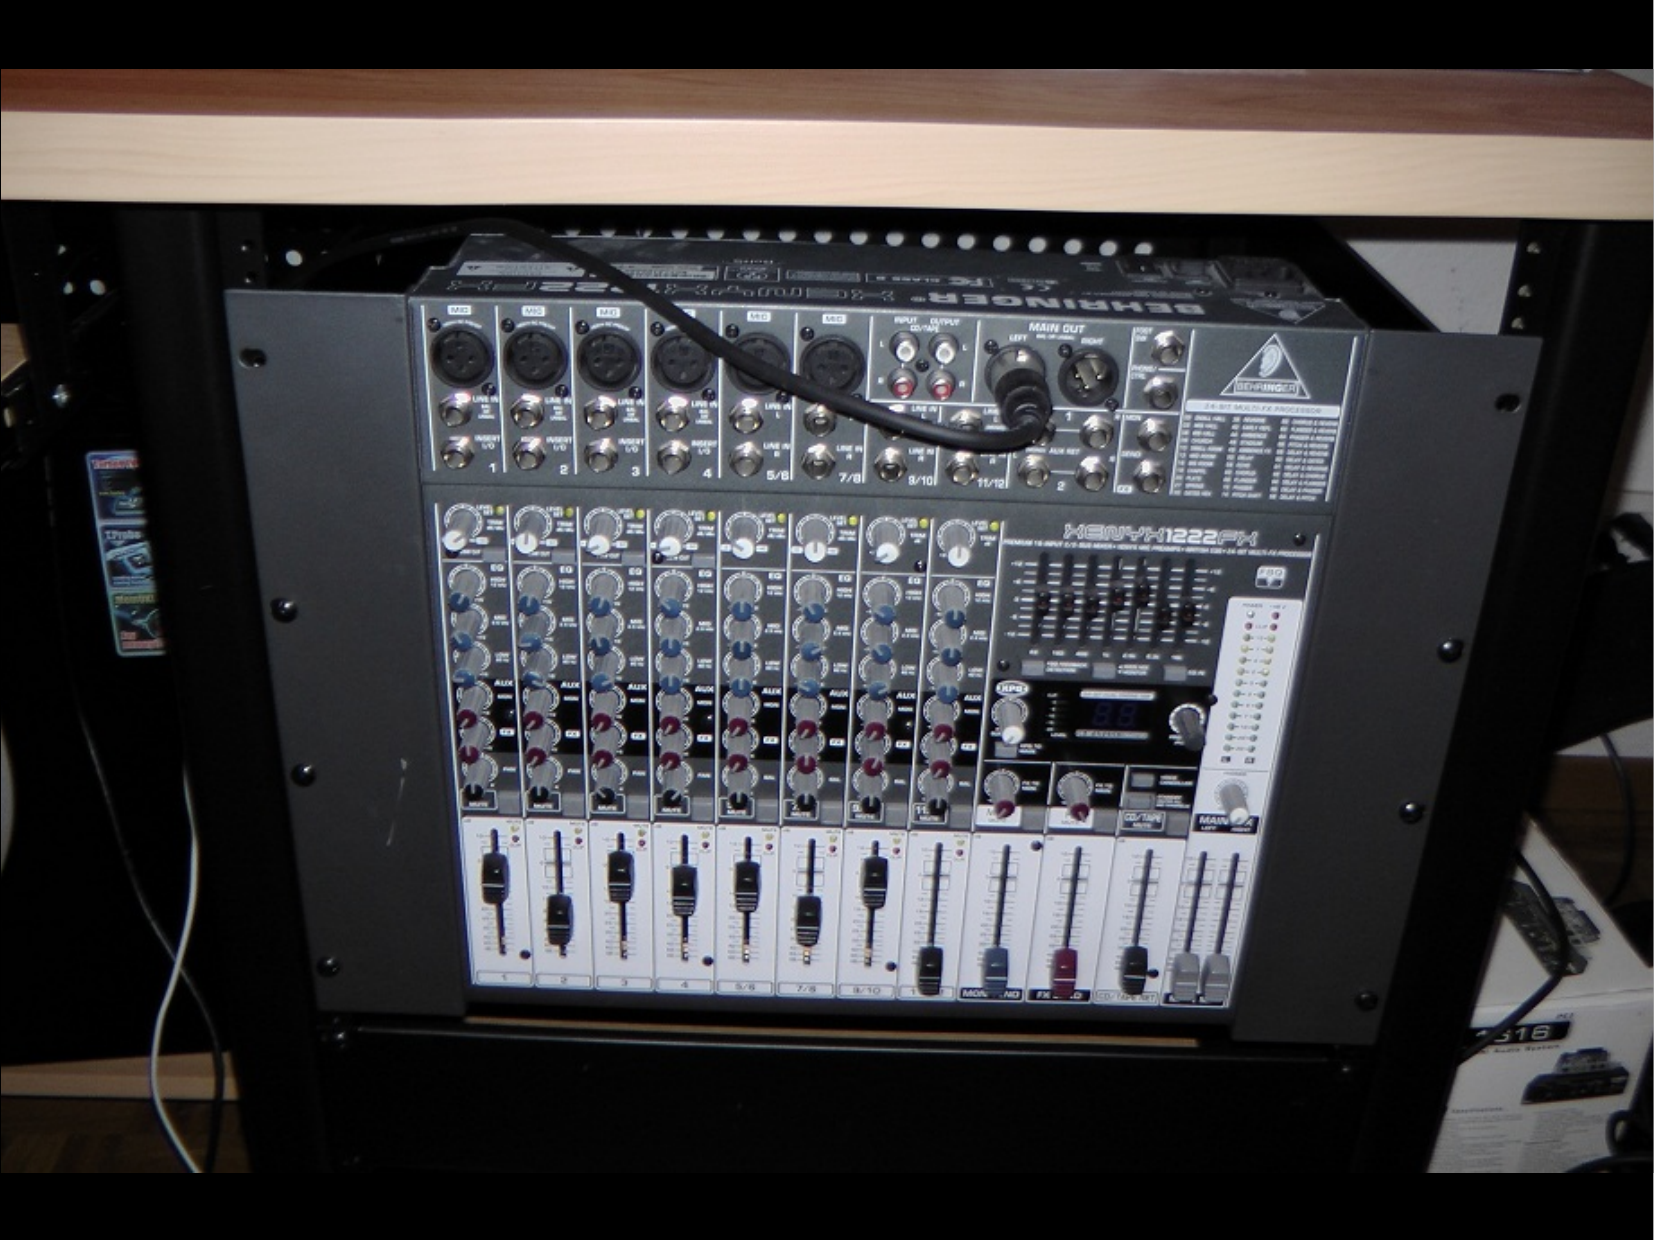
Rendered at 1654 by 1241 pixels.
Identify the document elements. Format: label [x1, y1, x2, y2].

picture [1, 69, 1654, 1173]
